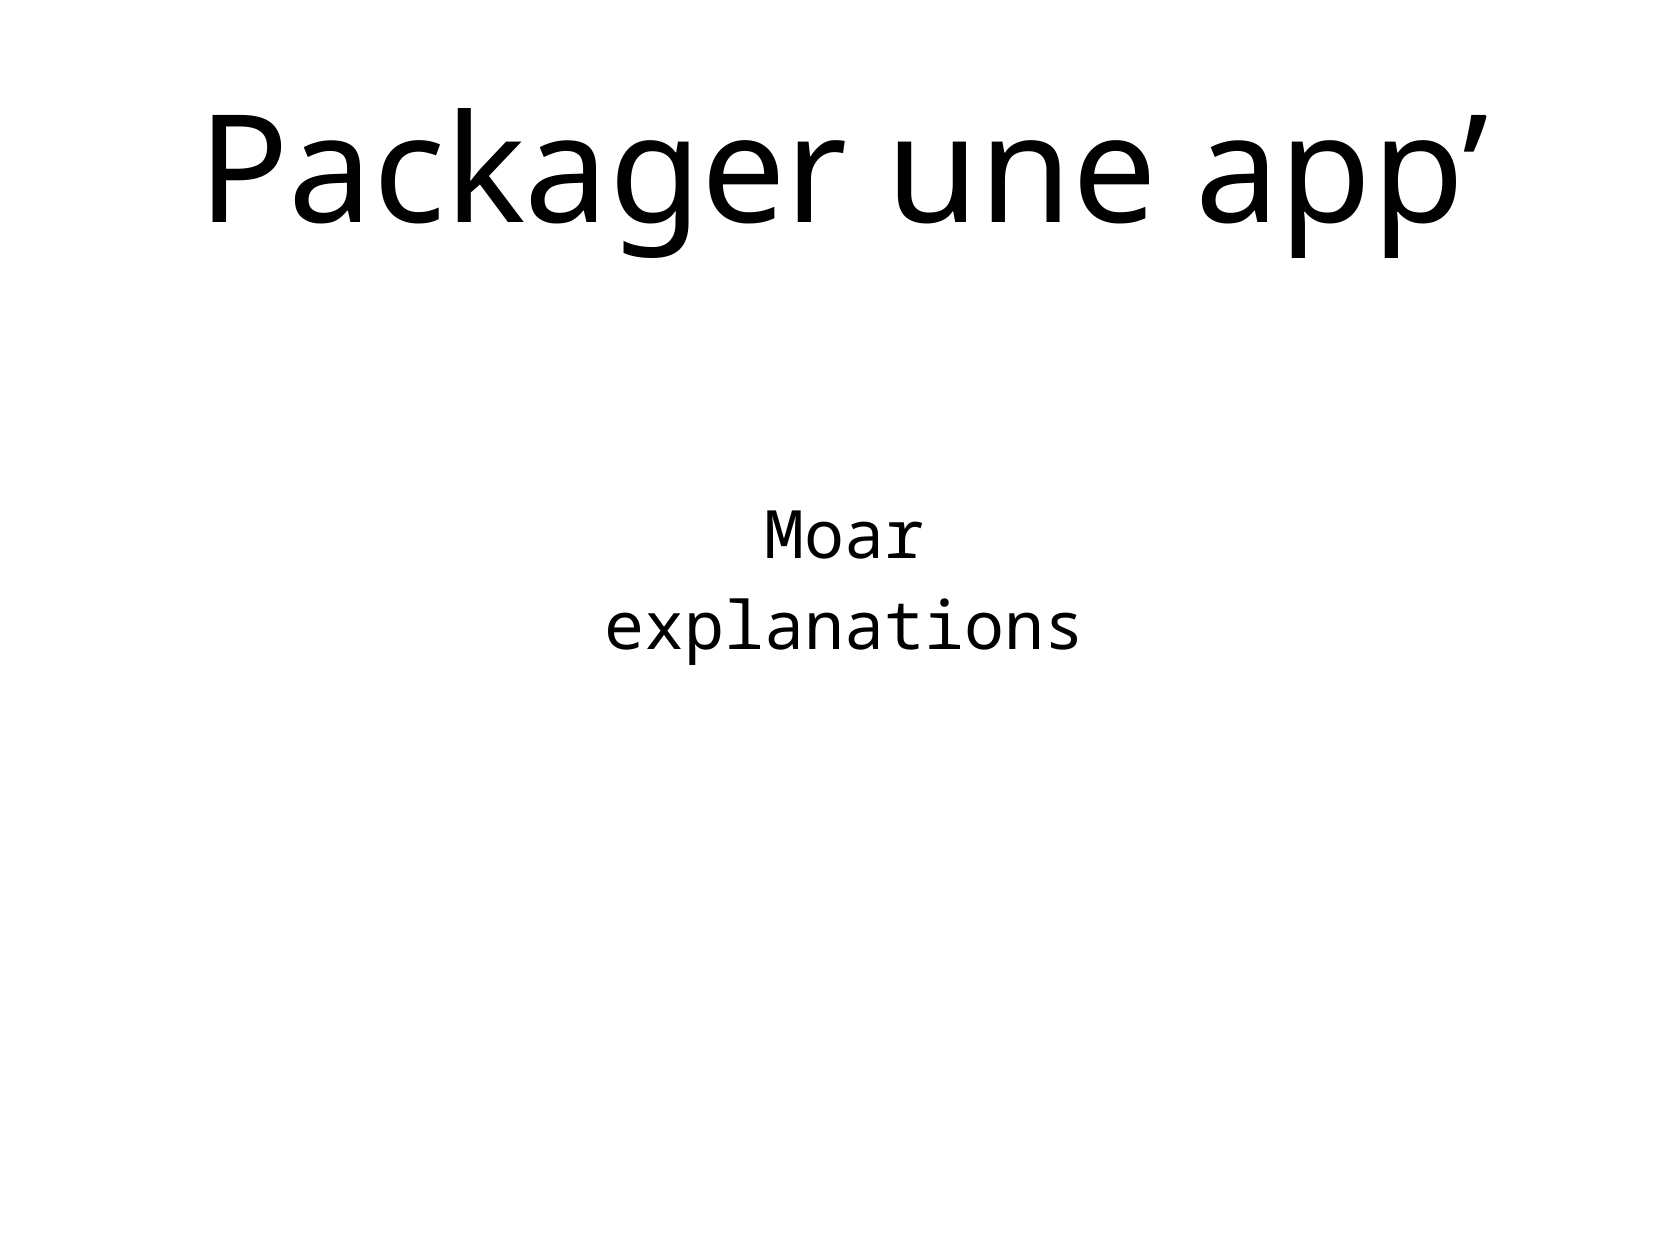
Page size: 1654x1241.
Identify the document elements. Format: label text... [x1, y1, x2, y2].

text_box Moar explanations [0, 480, 1654, 851]
title Packager une app’ [82, 61, 1606, 269]
